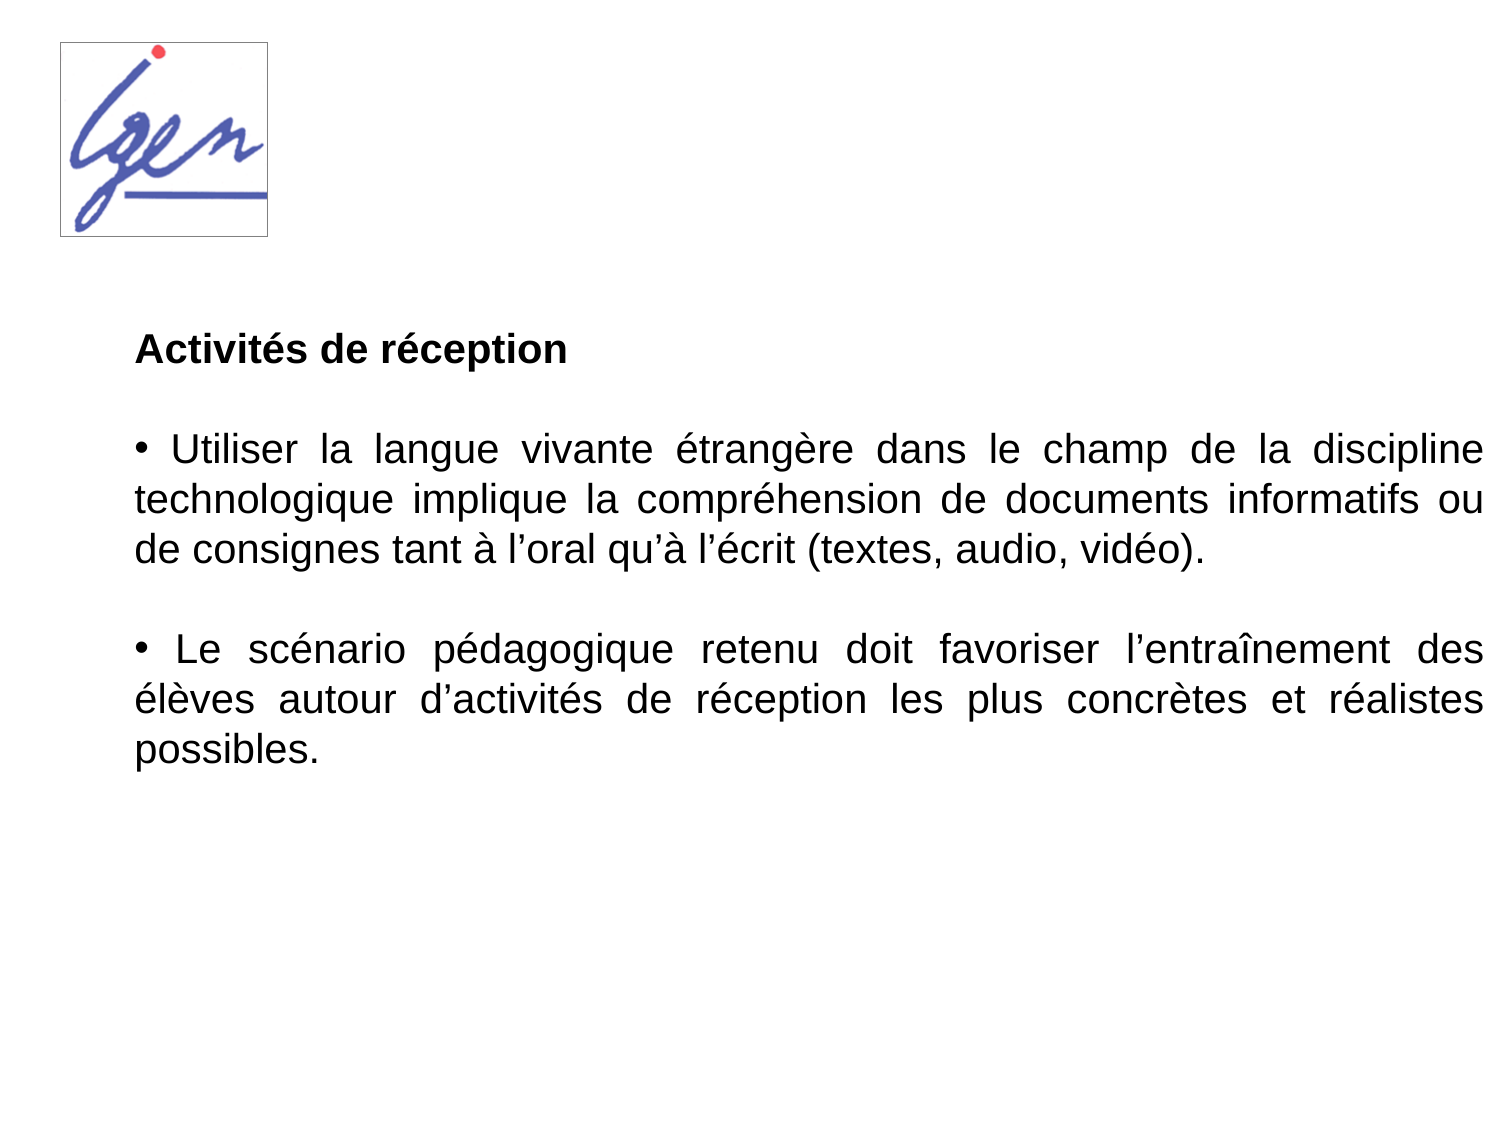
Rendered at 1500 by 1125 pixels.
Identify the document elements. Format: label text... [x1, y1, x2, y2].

picture [60, 42, 268, 237]
text_box Activités de réception Utiliser la langue vivante étrangère dans le champ de la discipline technologique implique la compréhension de documents informatifs ou de consignes tant à l’oral qu’à l’écrit (textes, audio, vidéo). Le scénario pédagogique retenu doit favoriser l’entraînement des élèves autour d’activités de réception les plus concrètes et réalistes possibles. [119, 314, 1500, 830]
